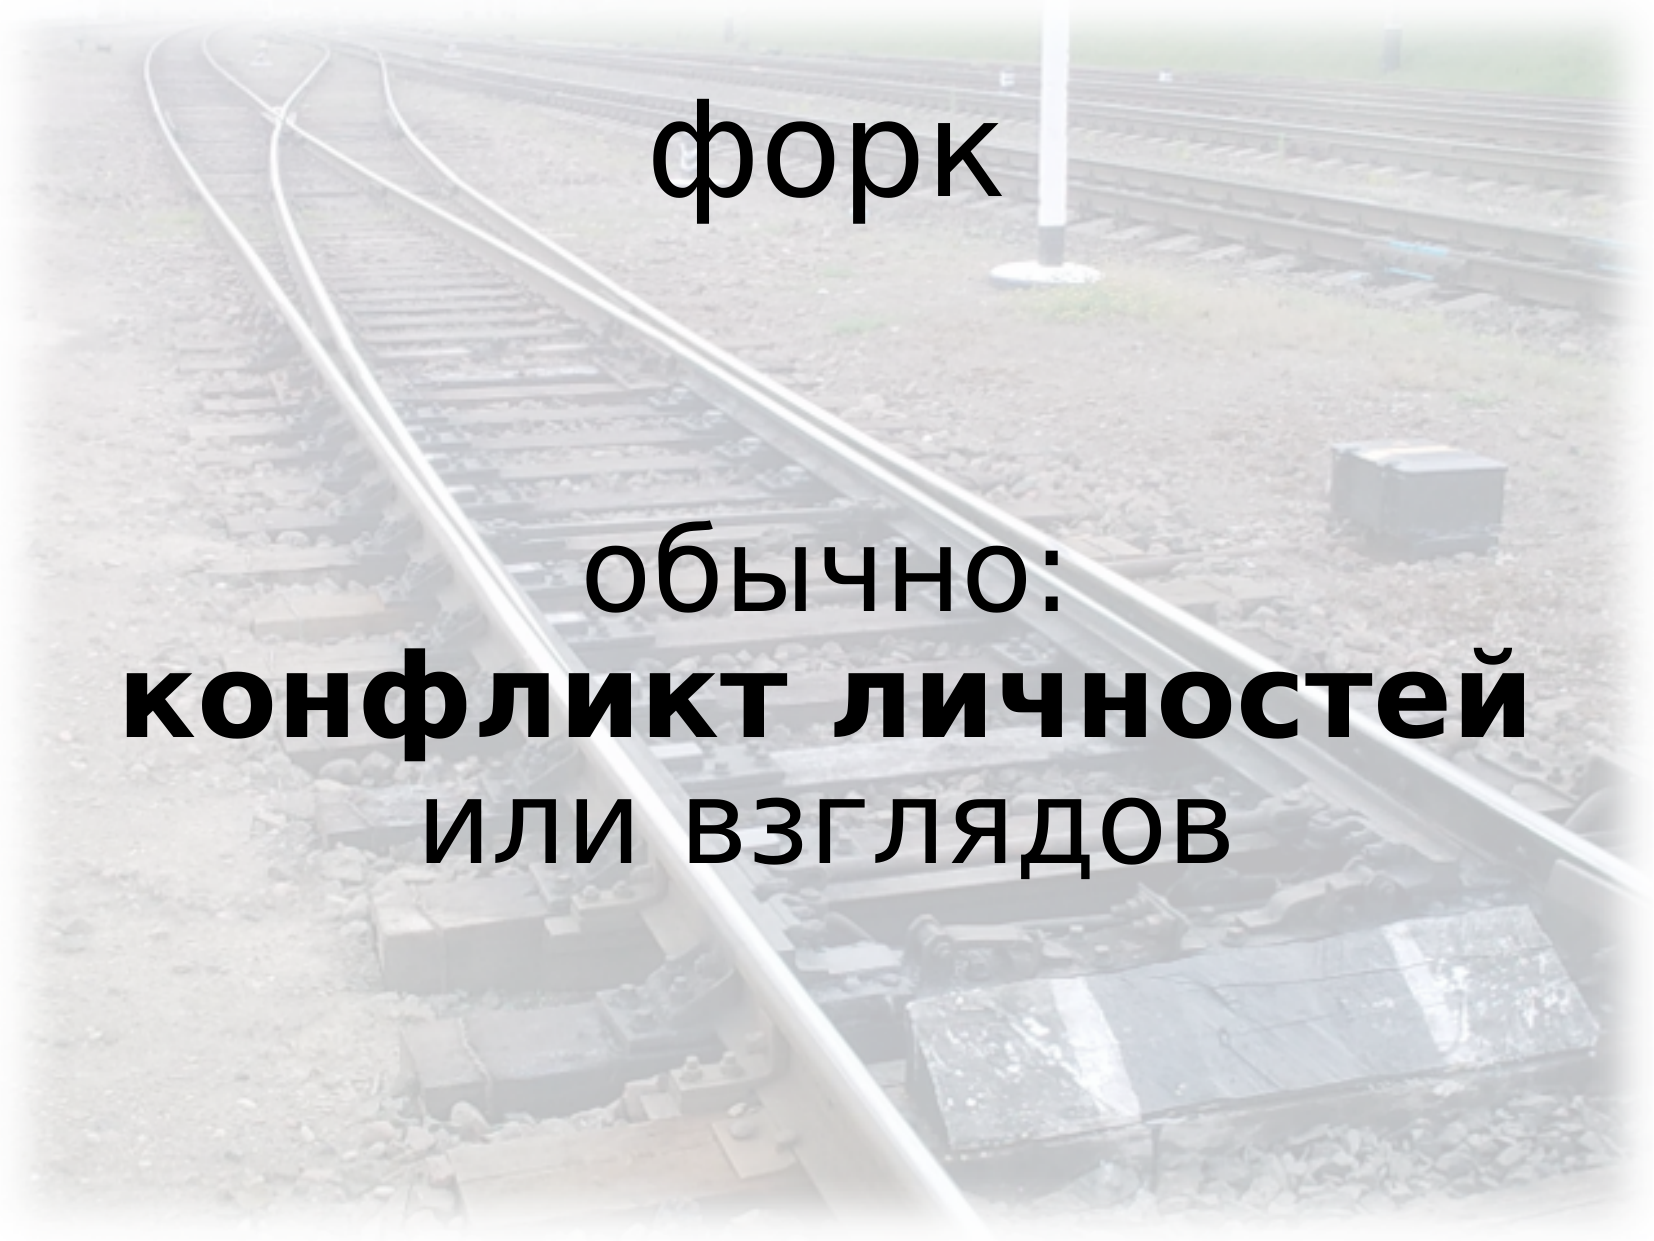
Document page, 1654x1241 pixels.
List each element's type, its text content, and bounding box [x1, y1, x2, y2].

subtitle обычно: конфликт личностей или взглядов [82, 290, 1571, 1109]
title форк [82, 49, 1571, 257]
picture [0, 0, 1654, 1241]
